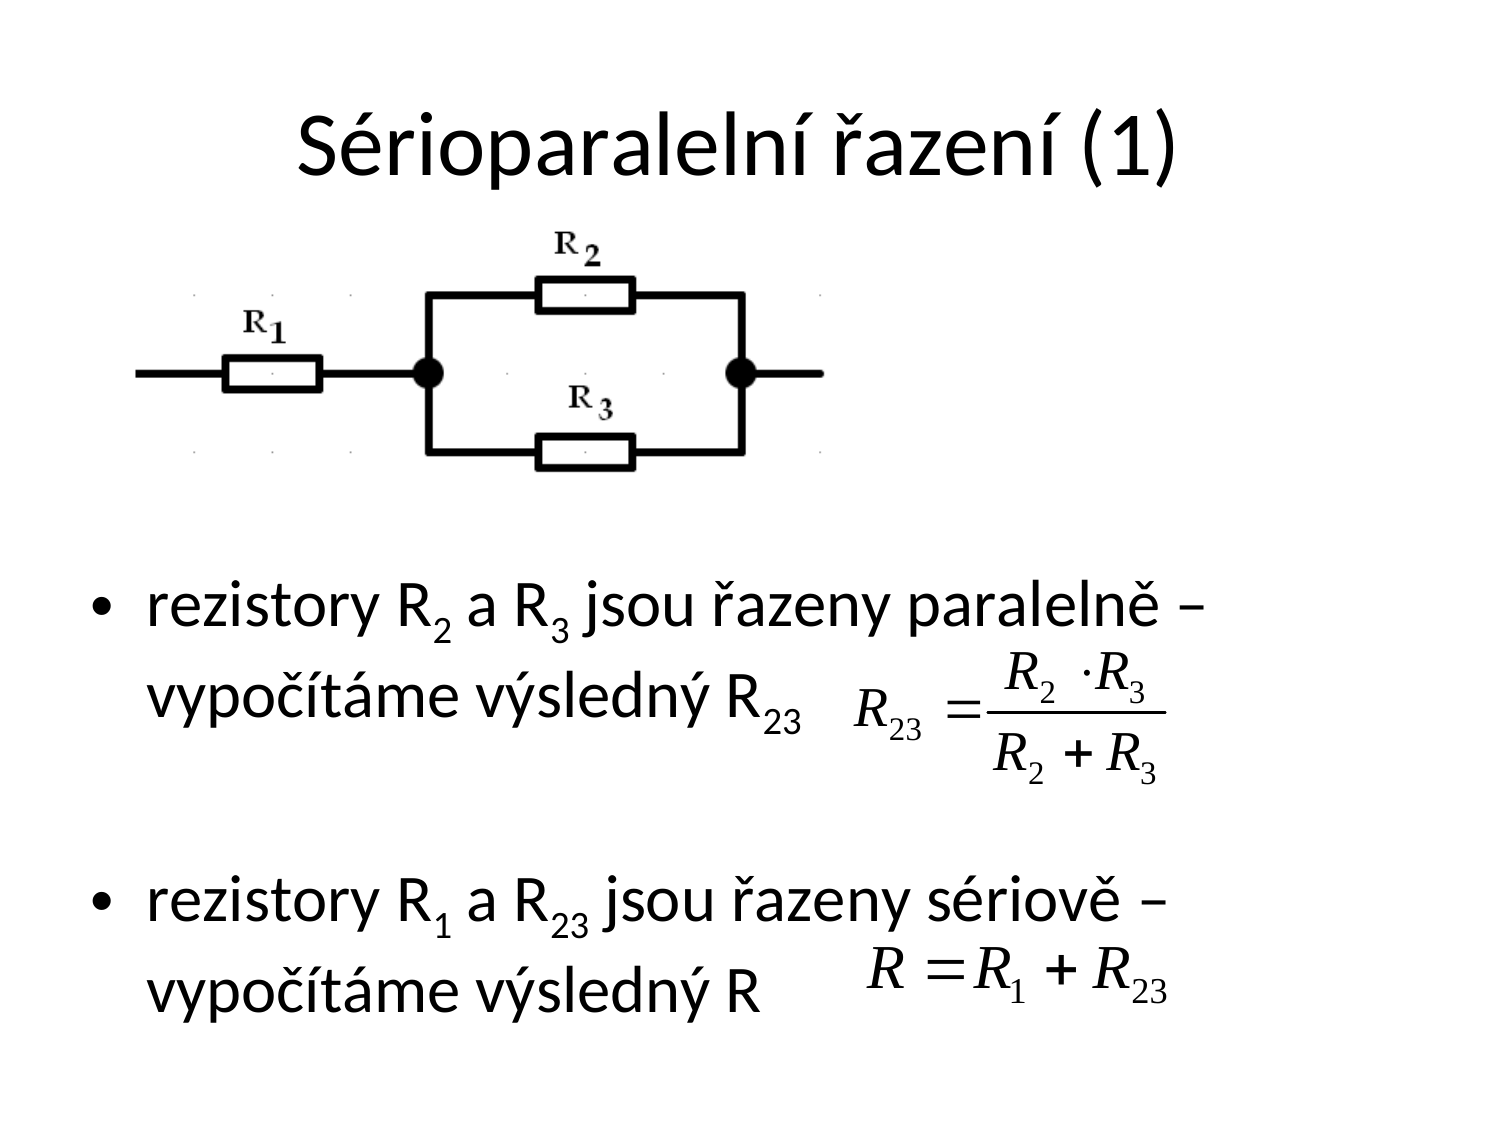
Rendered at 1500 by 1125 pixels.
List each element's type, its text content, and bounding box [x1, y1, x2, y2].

picture [117, 210, 854, 524]
title Sérioparalelní řazení (1) [75, 45, 1426, 233]
chart [843, 632, 1177, 797]
list rezistory R2 a R3 jsou řazeny paralelně – vypočítáme výsledný R23 rezistory R1 a R23 jsou řazeny sériově – vypočítáme výsledný R [75, 262, 1426, 1125]
chart [855, 925, 1179, 1020]
